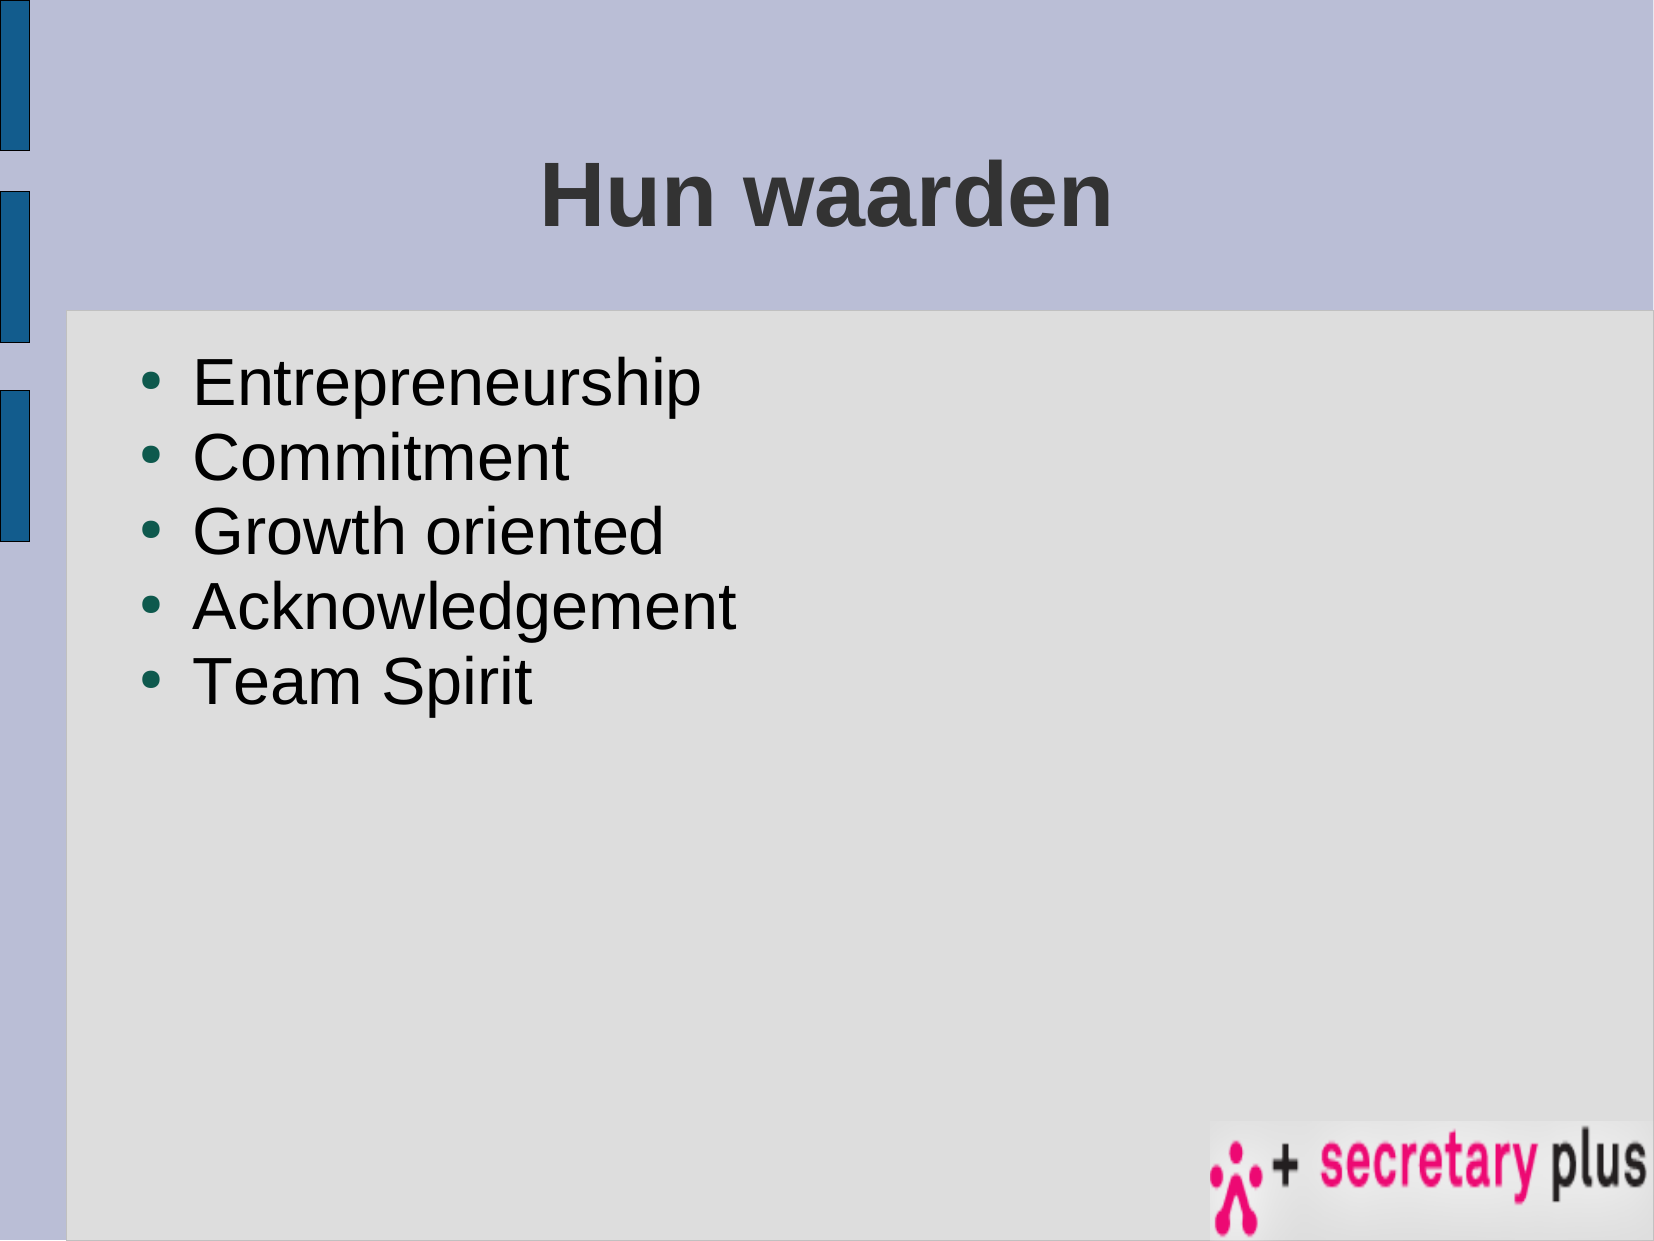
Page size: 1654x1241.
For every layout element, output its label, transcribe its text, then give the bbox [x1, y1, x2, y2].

title Hun waarden [121, 98, 1534, 291]
picture [1210, 1121, 1654, 1241]
list Entrepreneurship Commitment Growth oriented Acknowledgement Team Spirit [121, 344, 1534, 1112]
